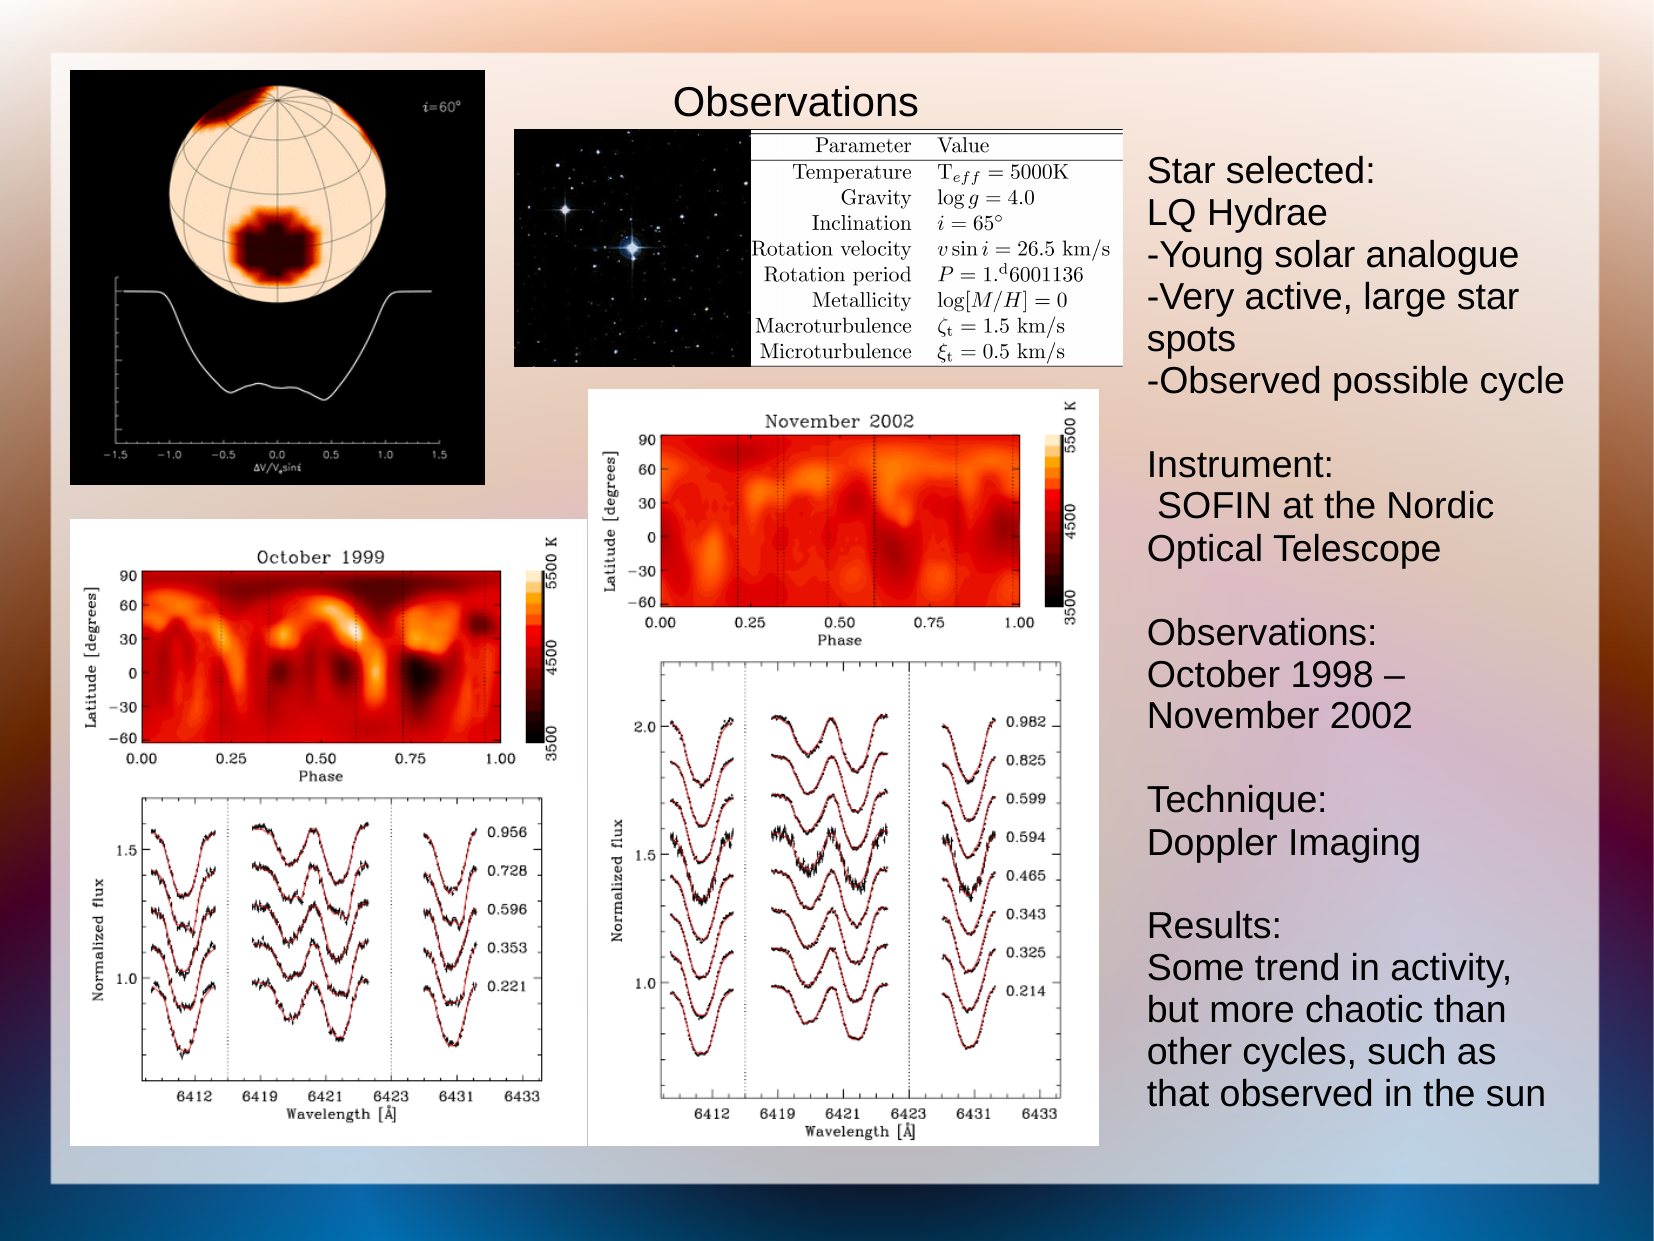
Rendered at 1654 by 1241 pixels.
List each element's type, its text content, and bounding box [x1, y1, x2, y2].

picture [0, 0, 1654, 1241]
text_box Observations [658, 70, 934, 129]
text_box Star selected: LQ Hydrae -Young solar analogue -Very active, large star spots -Observed possible cycle Instrument: SOFIN at the Nordic Optical Telescope Observations: October 1998 – November 2002 Technique: Doppler Imaging Results: Some trend in activity, but more chaotic than other cycles, such as that observed in the sun [1132, 141, 1583, 1123]
